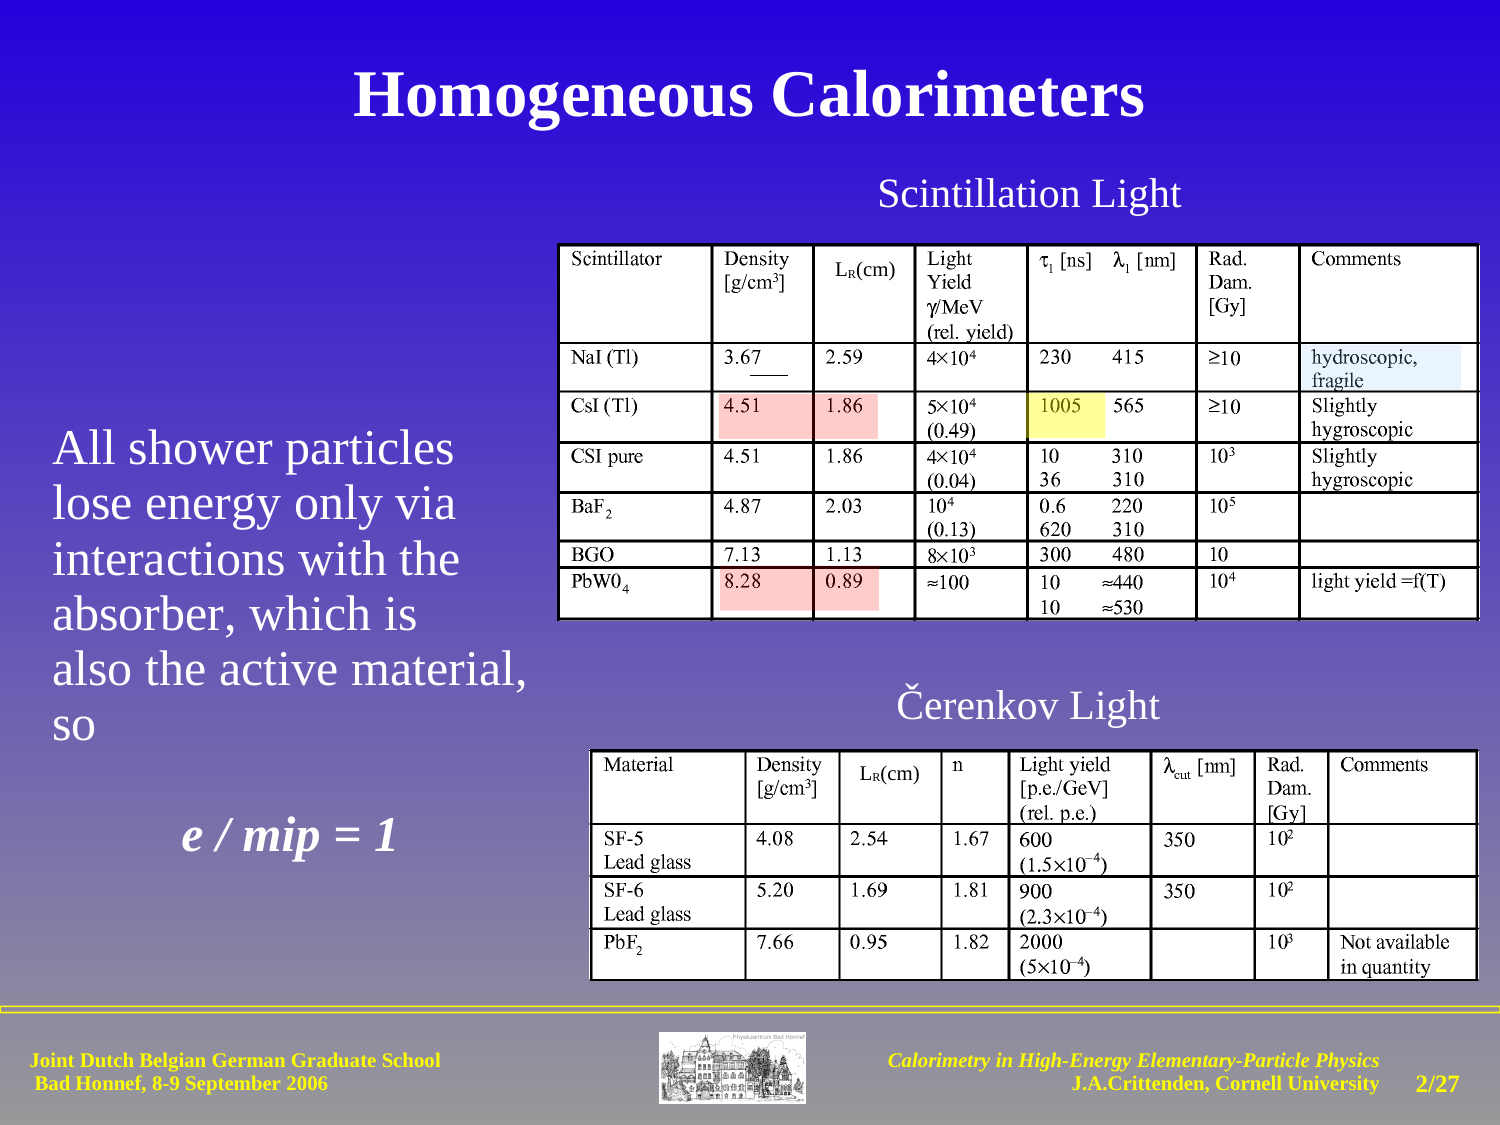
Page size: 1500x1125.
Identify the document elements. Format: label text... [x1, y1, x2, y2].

text_box LR(cm) [844, 754, 935, 800]
text_box All shower particles lose energy only via interactions with the absorber, which is also the active material, so e / mip = 1 [37, 412, 543, 877]
text_box [720, 565, 880, 611]
text_box [1301, 344, 1461, 390]
title Homogeneous Calorimeters [112, 0, 1388, 188]
text_box Scintillation Light [862, 163, 1197, 225]
picture [557, 243, 1480, 621]
text_box Čerenkov Light [881, 675, 1175, 737]
text_box LR(cm) [820, 250, 912, 323]
picture [589, 749, 1479, 981]
text_box [718, 393, 878, 439]
picture [659, 1032, 806, 1104]
text_box [1026, 392, 1106, 438]
